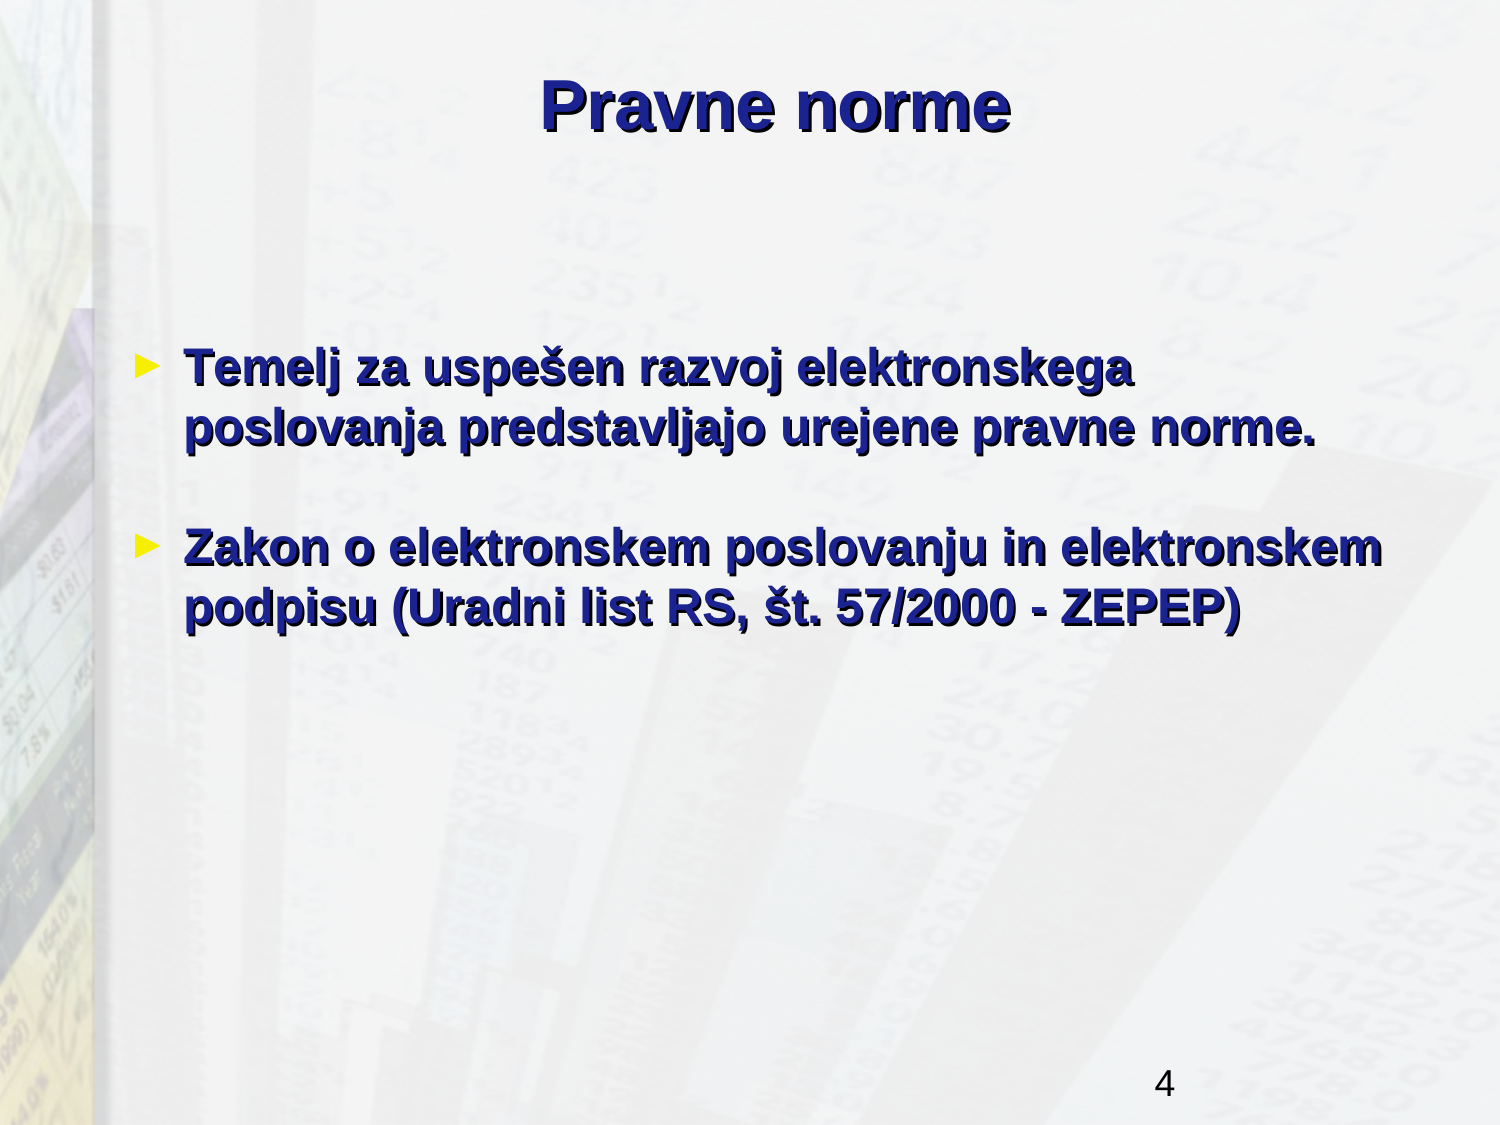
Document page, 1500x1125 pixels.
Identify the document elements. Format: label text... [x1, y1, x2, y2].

title Pravne norme [100, 7, 1451, 195]
list Temelj za uspešen razvoj elektronskega poslovanja predstavljajo urejene pravne norme. Zakon o elektronskem poslovanju in elektronskem podpisu (Uradni list RS, št. 57/2000 - ZEPEP) [112, 326, 1413, 1052]
picture [0, 0, 1500, 1125]
